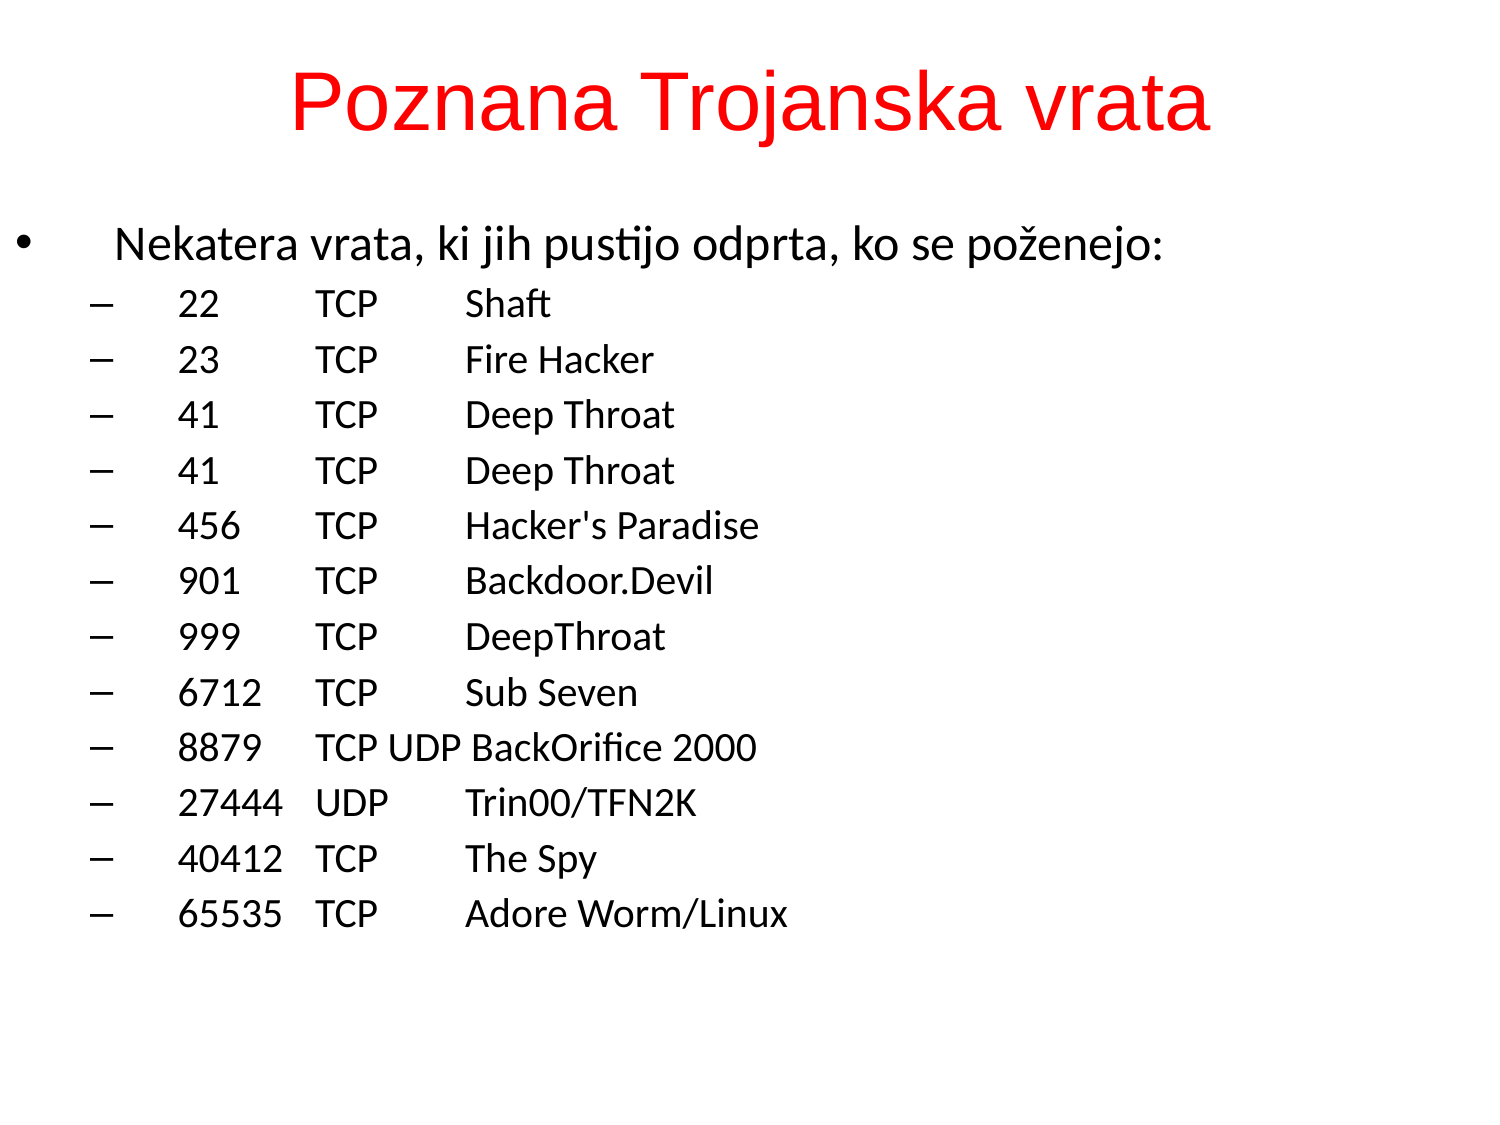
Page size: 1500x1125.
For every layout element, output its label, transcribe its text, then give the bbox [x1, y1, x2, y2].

title Poznana Trojanska vrata [75, 39, 1426, 156]
list Nekatera vrata, ki jih pustijo odprta, ko se poženejo: 22 TCP Shaft 23 TCP Fire Hacker 41 TCP Deep Throat 41 TCP Deep Throat 456 TCP Hacker's Paradise 901 TCP Backdoor.Devil 999 TCP DeepThroat 6712 TCP Sub Seven 8879 TCP UDP BackOrifice 2000 27444 UDP Trin00/TFN2K 40412 TCP The Spy 65535 TCP Adore Worm/Linux [0, 209, 1351, 953]
